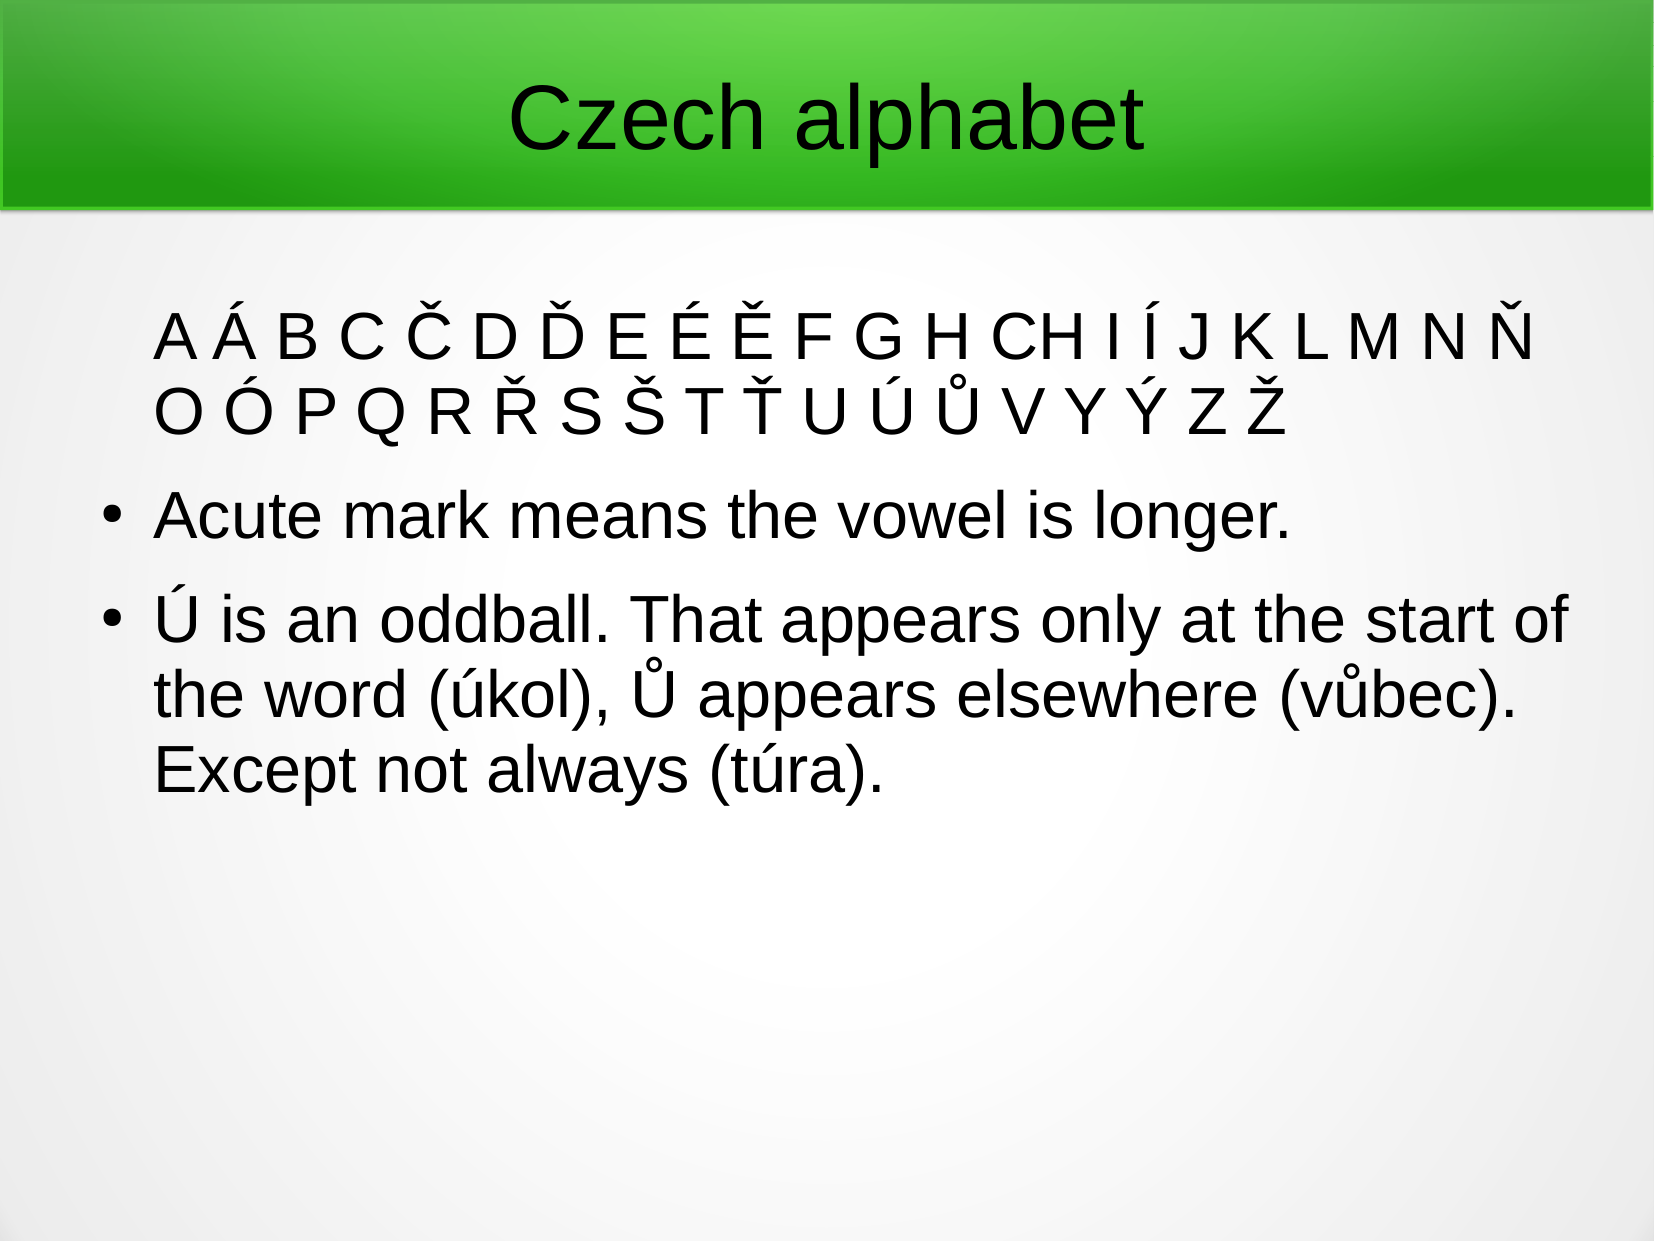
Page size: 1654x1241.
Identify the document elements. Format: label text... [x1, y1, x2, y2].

title Czech alphabet [82, 47, 1571, 189]
list A Á B C Č D Ď E É Ě F G H CH I Í J K L M N Ň O Ó P Q R Ř S Š T Ť U Ú Ů V Y Ý Z Ž Acute mark means the vowel is longer. Ú is an oddball. That appears only at the start of the word (úkol), Ů appears elsewhere (vůbec). Except not always (túra). [82, 299, 1571, 1019]
